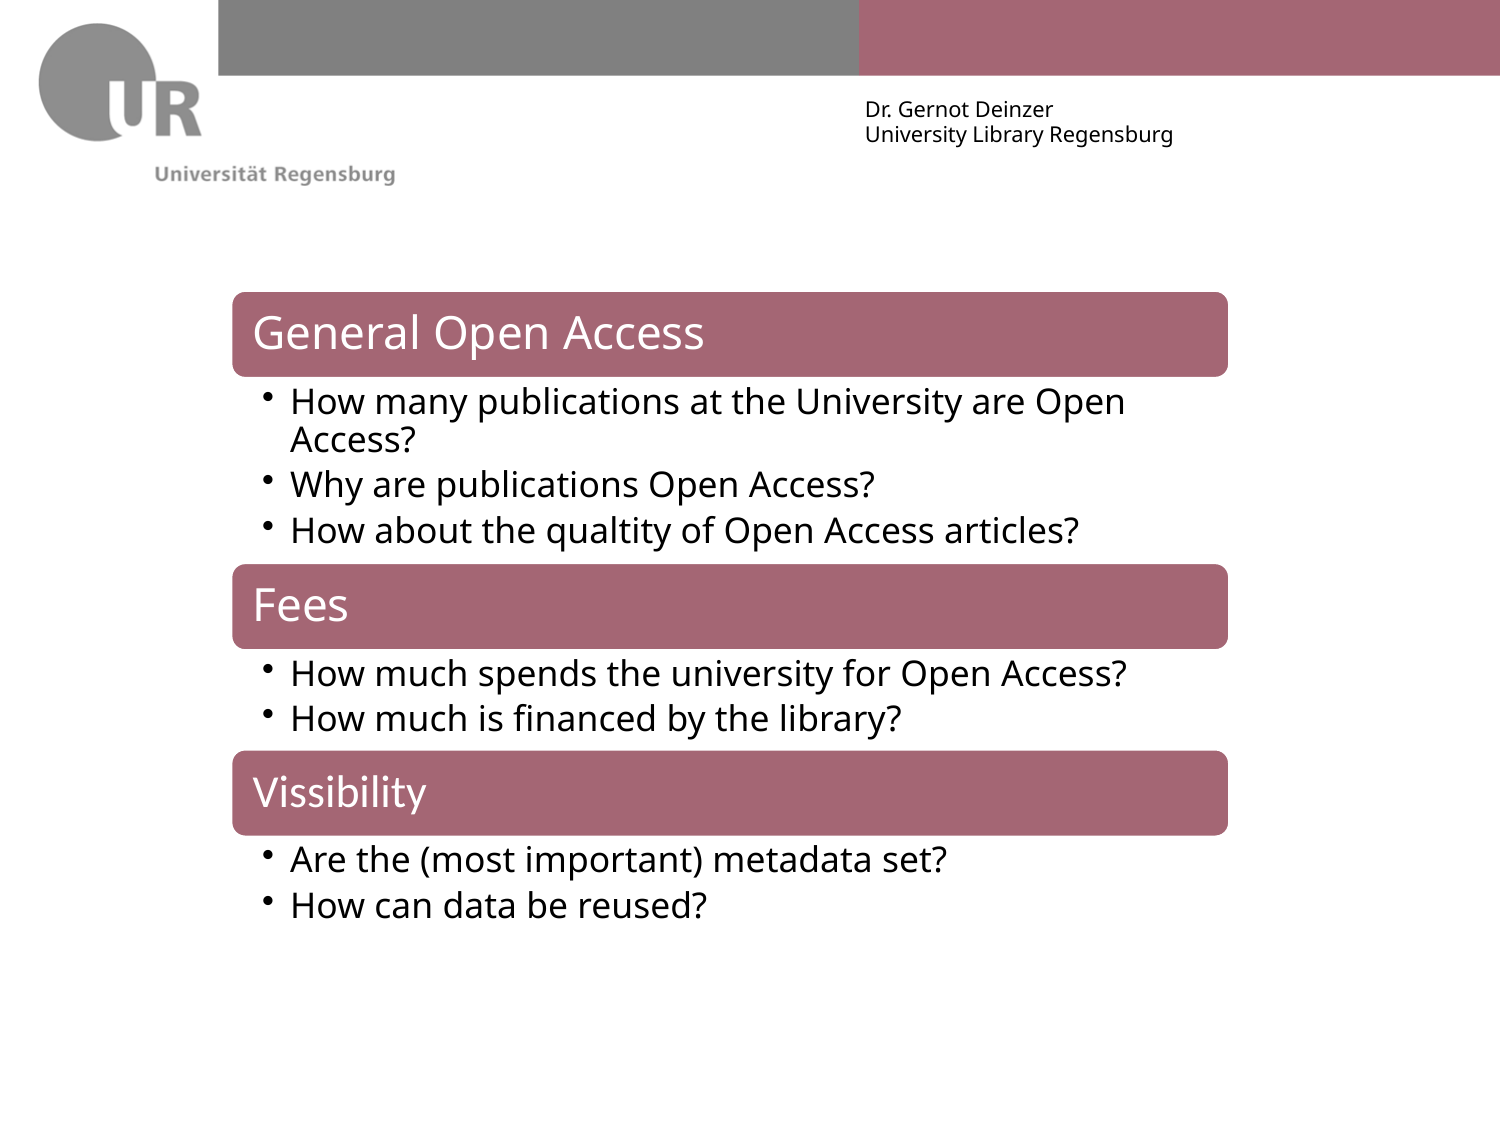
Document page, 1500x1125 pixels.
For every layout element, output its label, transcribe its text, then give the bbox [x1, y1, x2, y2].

picture [17, 18, 419, 209]
text_box General Open Access [230, 289, 1231, 379]
text_box How many publications at the University are Open Access? Why are publications Open Access? How about the qualtity of Open Access articles? [230, 379, 1231, 563]
text_box How much spends the university for Open Access? How much is financed by the library? [230, 651, 1231, 749]
text_box Are the (most important) metadata set? How can data be reused? [230, 837, 1231, 935]
text_box Vissibility [230, 748, 1231, 837]
text_box Fees [230, 562, 1231, 651]
